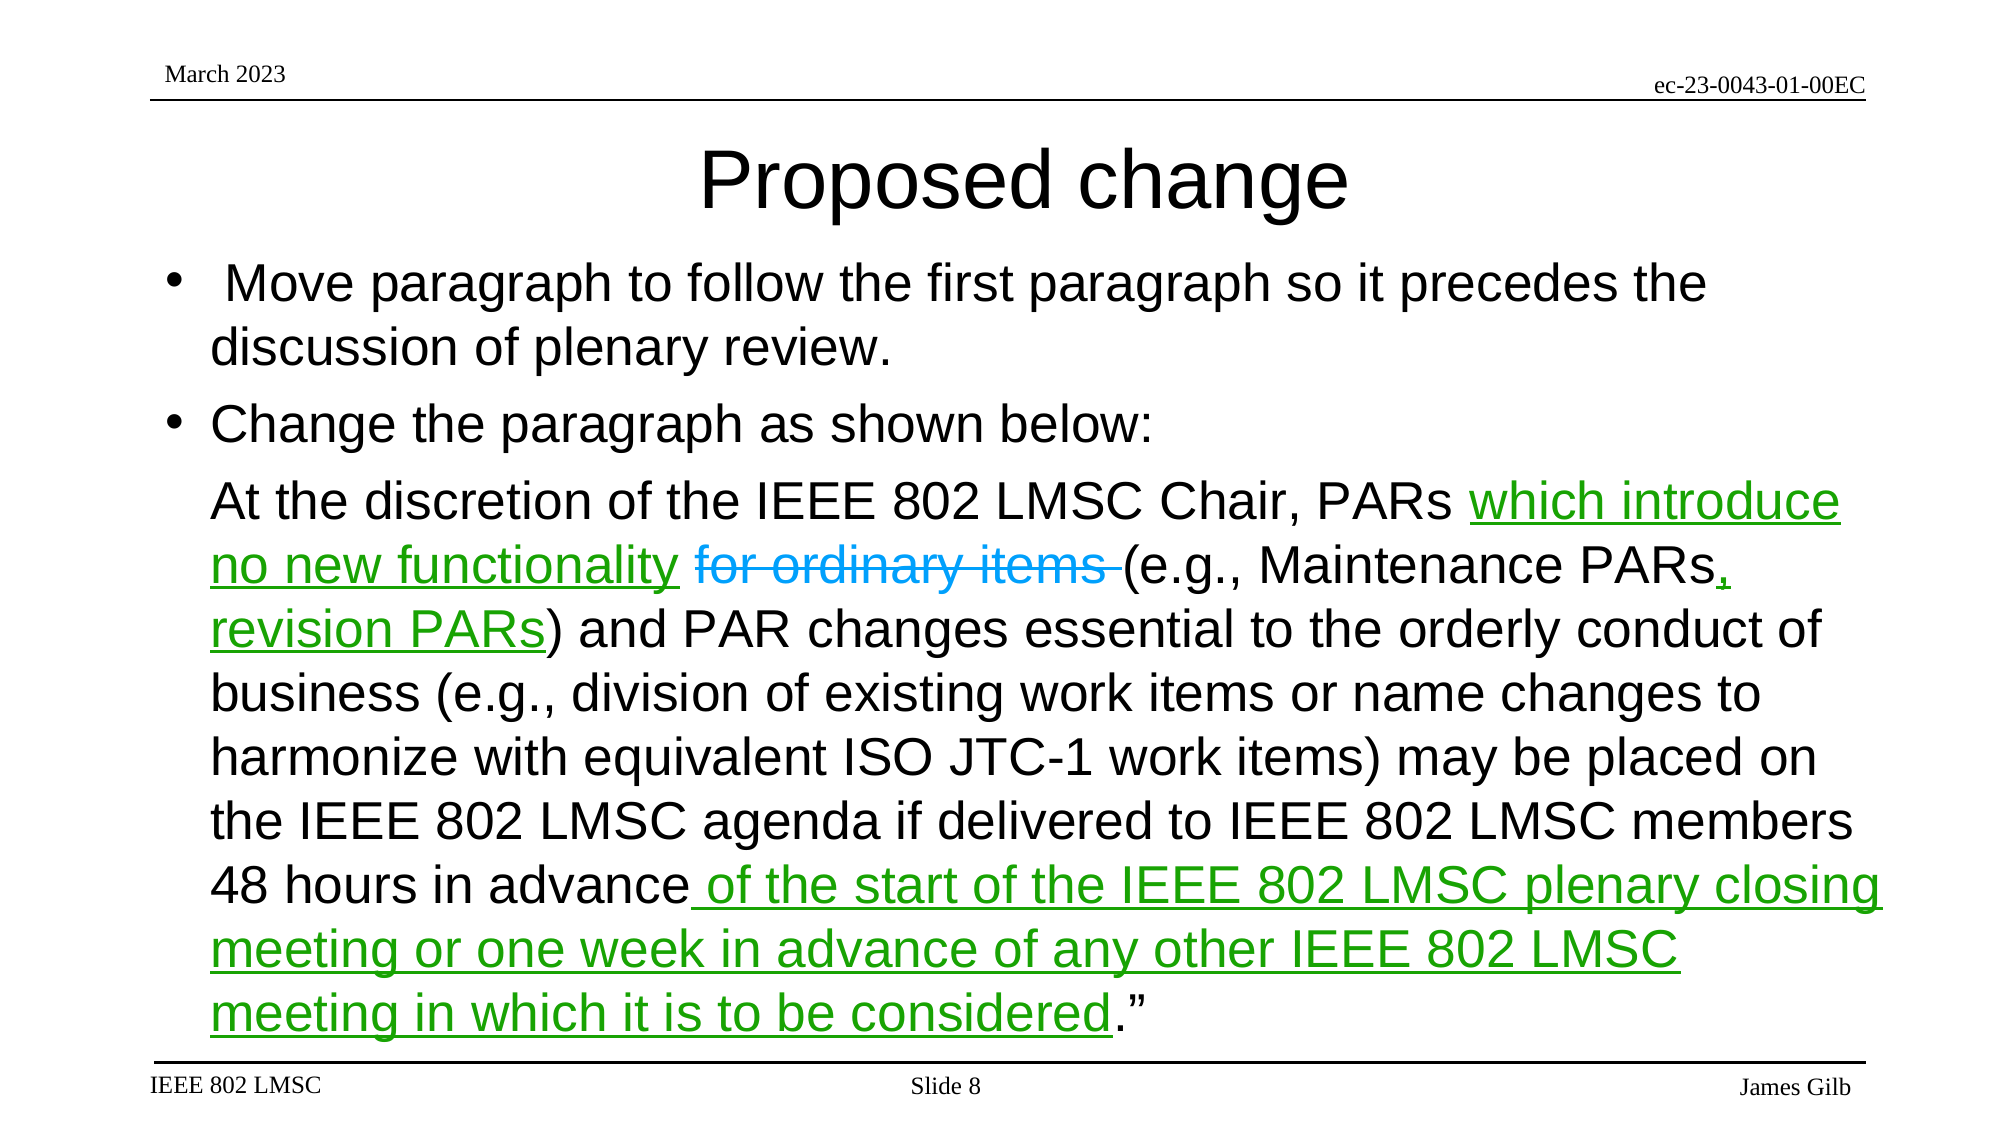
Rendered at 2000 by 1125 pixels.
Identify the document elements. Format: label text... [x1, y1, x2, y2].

list Move paragraph to follow the first paragraph so it precedes the discussion of plenary review. Change the paragraph as shown below: At the discretion of the IEEE 802 LMSC Chair, PARs which introduce no new functionality for ordinary items (e.g., Maintenance PARs, revision PARs) and PAR changes essential to the orderly conduct of business (e.g., division of existing work items or name changes to harmonize with equivalent ISO JTC-1 work items) may be placed on the IEEE 802 LMSC agenda if delivered to IEEE 802 LMSC members 48 hours in advance of the start of the IEEE 802 LMSC plenary closing meeting or one week in advance of any other IEEE 802 LMSC meeting in which it is to be considered.” [149, 239, 1900, 1051]
title Proposed change [149, 112, 1900, 238]
